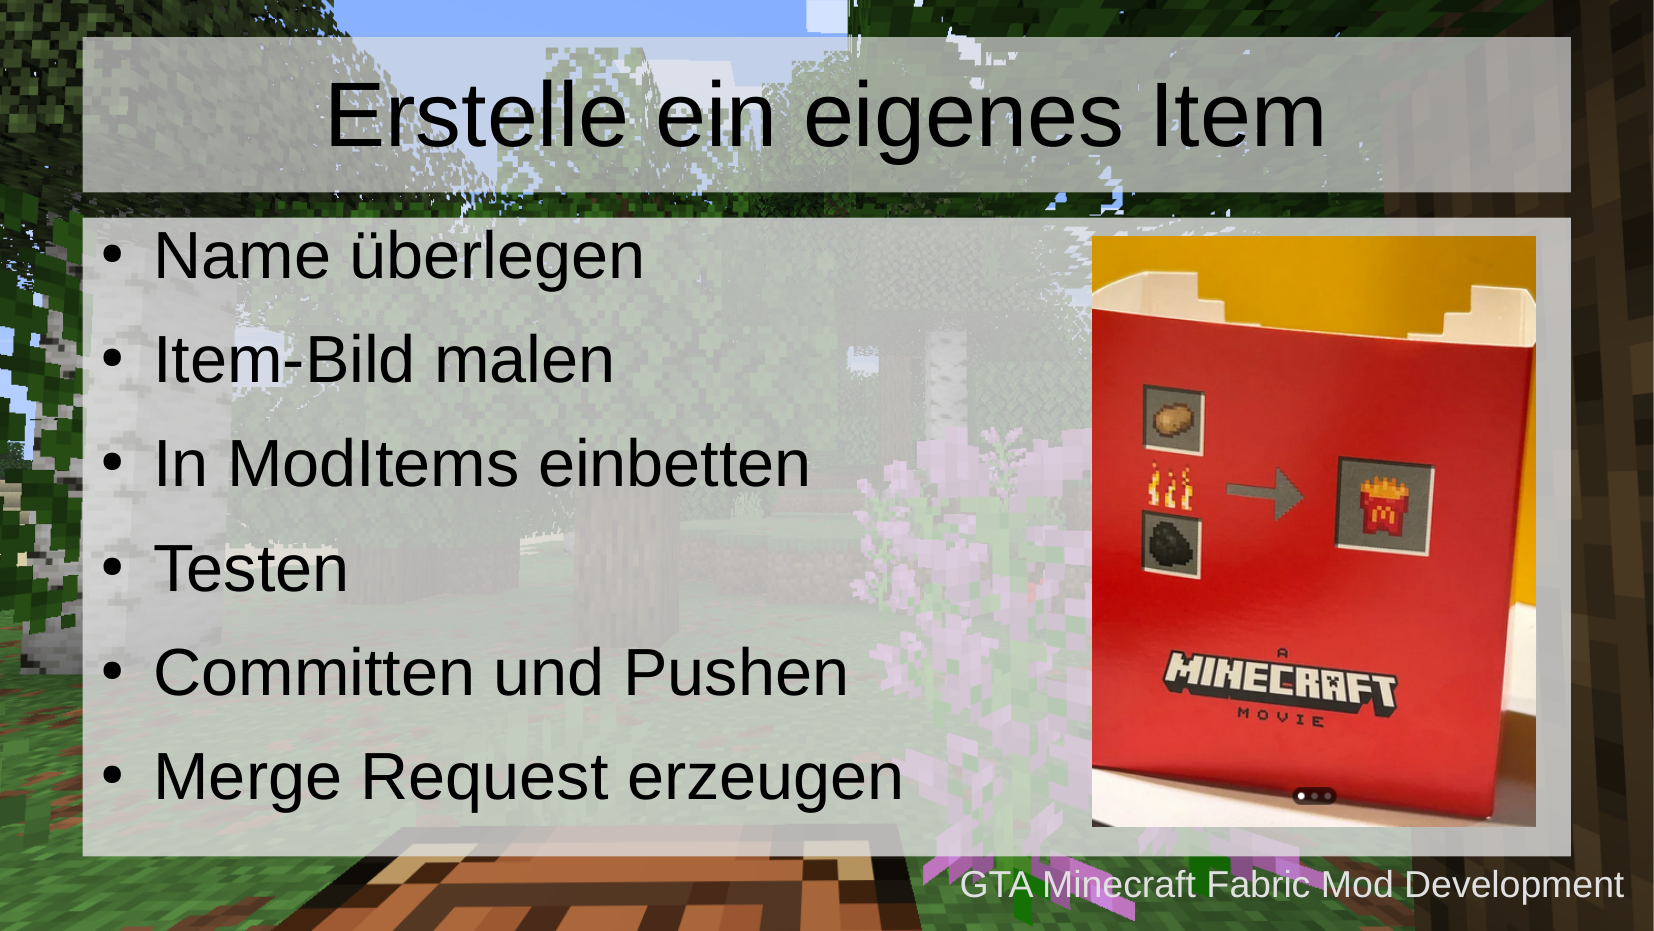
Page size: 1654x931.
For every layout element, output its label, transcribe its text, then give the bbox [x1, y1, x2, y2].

title Erstelle ein eigenes Item [82, 37, 1571, 193]
list Name überlegen Item-Bild malen In ModItems einbetten Testen Committen und Pushen Merge Request erzeugen [82, 217, 1571, 857]
picture [0, 0, 1654, 931]
